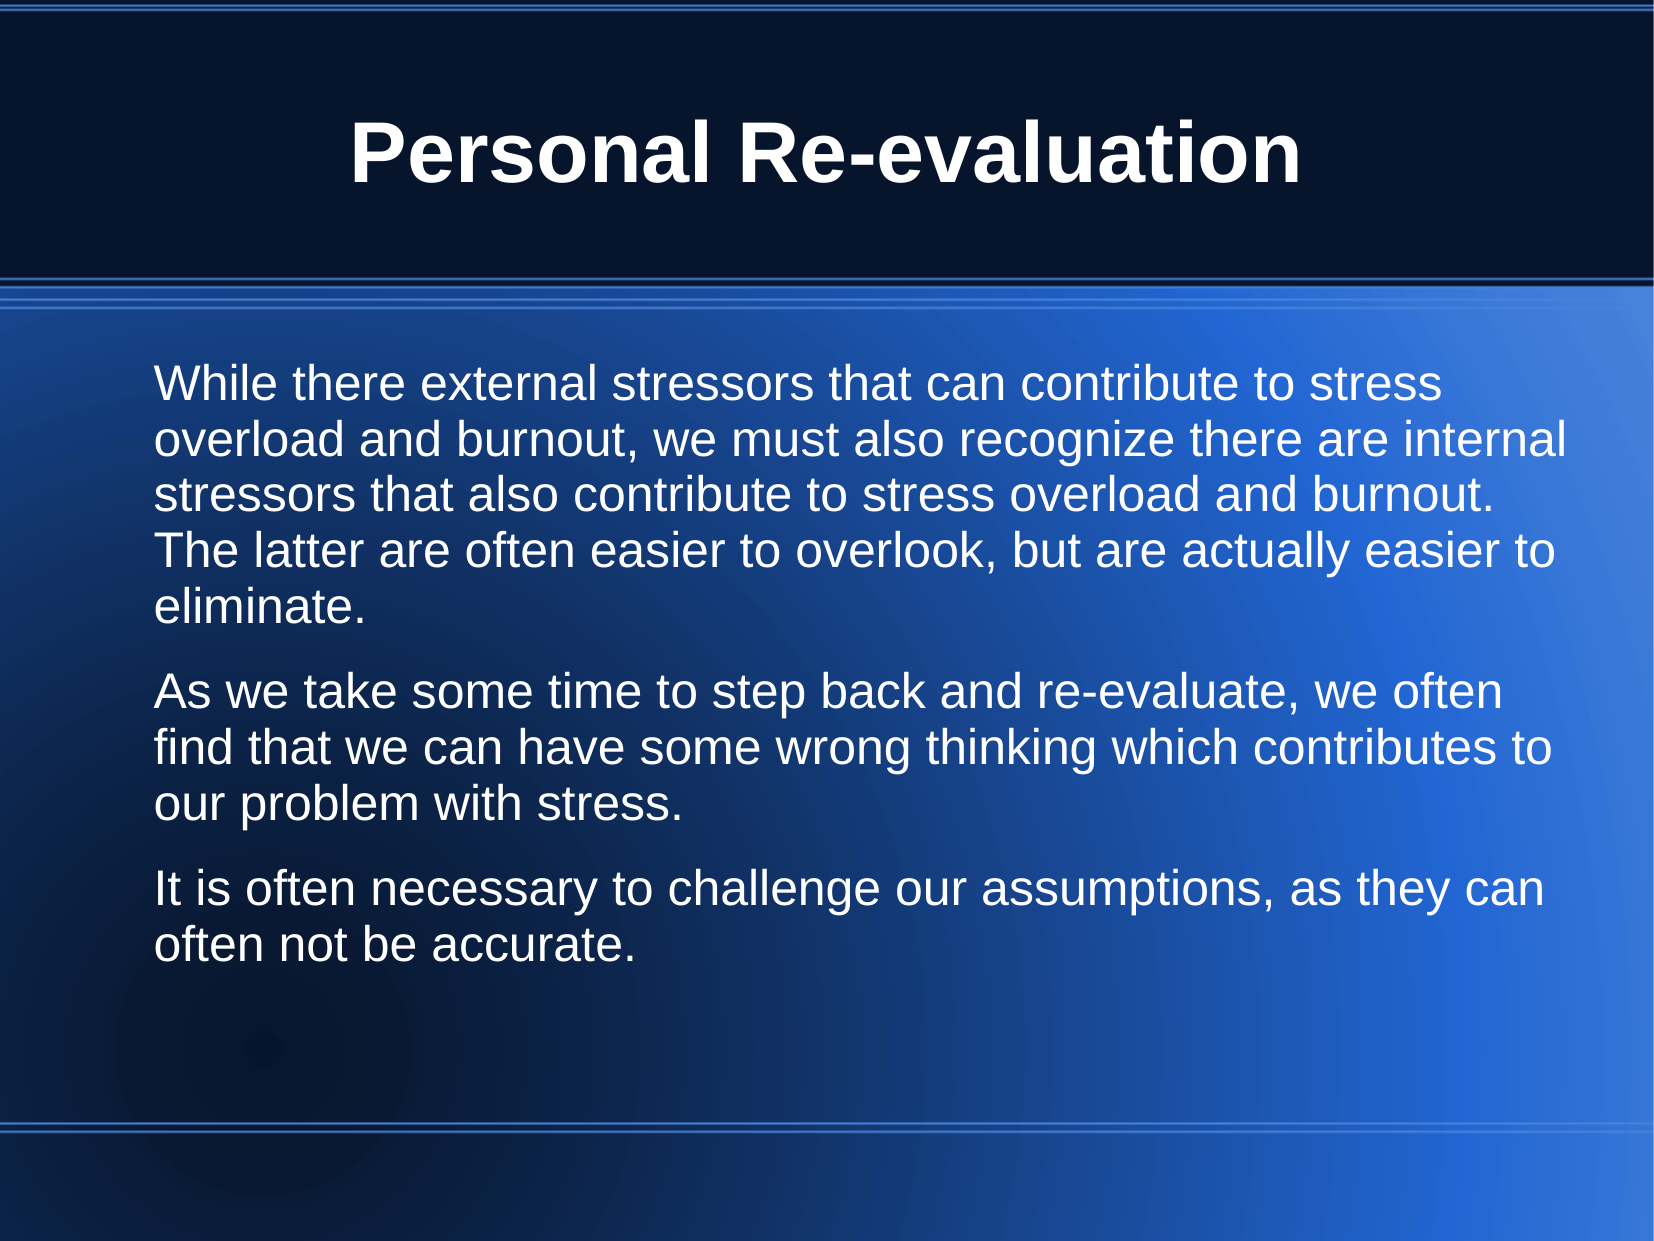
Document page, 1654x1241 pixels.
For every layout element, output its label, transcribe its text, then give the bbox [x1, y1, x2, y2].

picture [0, 0, 1654, 1241]
title Personal Re-evaluation [82, 49, 1571, 257]
list While there external stressors that can contribute to stress overload and burnout, we must also recognize there are internal stressors that also contribute to stress overload and burnout. The latter are often easier to overlook, but are actually easier to eliminate. As we take some time to step back and re-evaluate, we often find that we can have some wrong thinking which contributes to our problem with stress. It is often necessary to challenge our assumptions, as they can often not be accurate. [82, 355, 1571, 1058]
